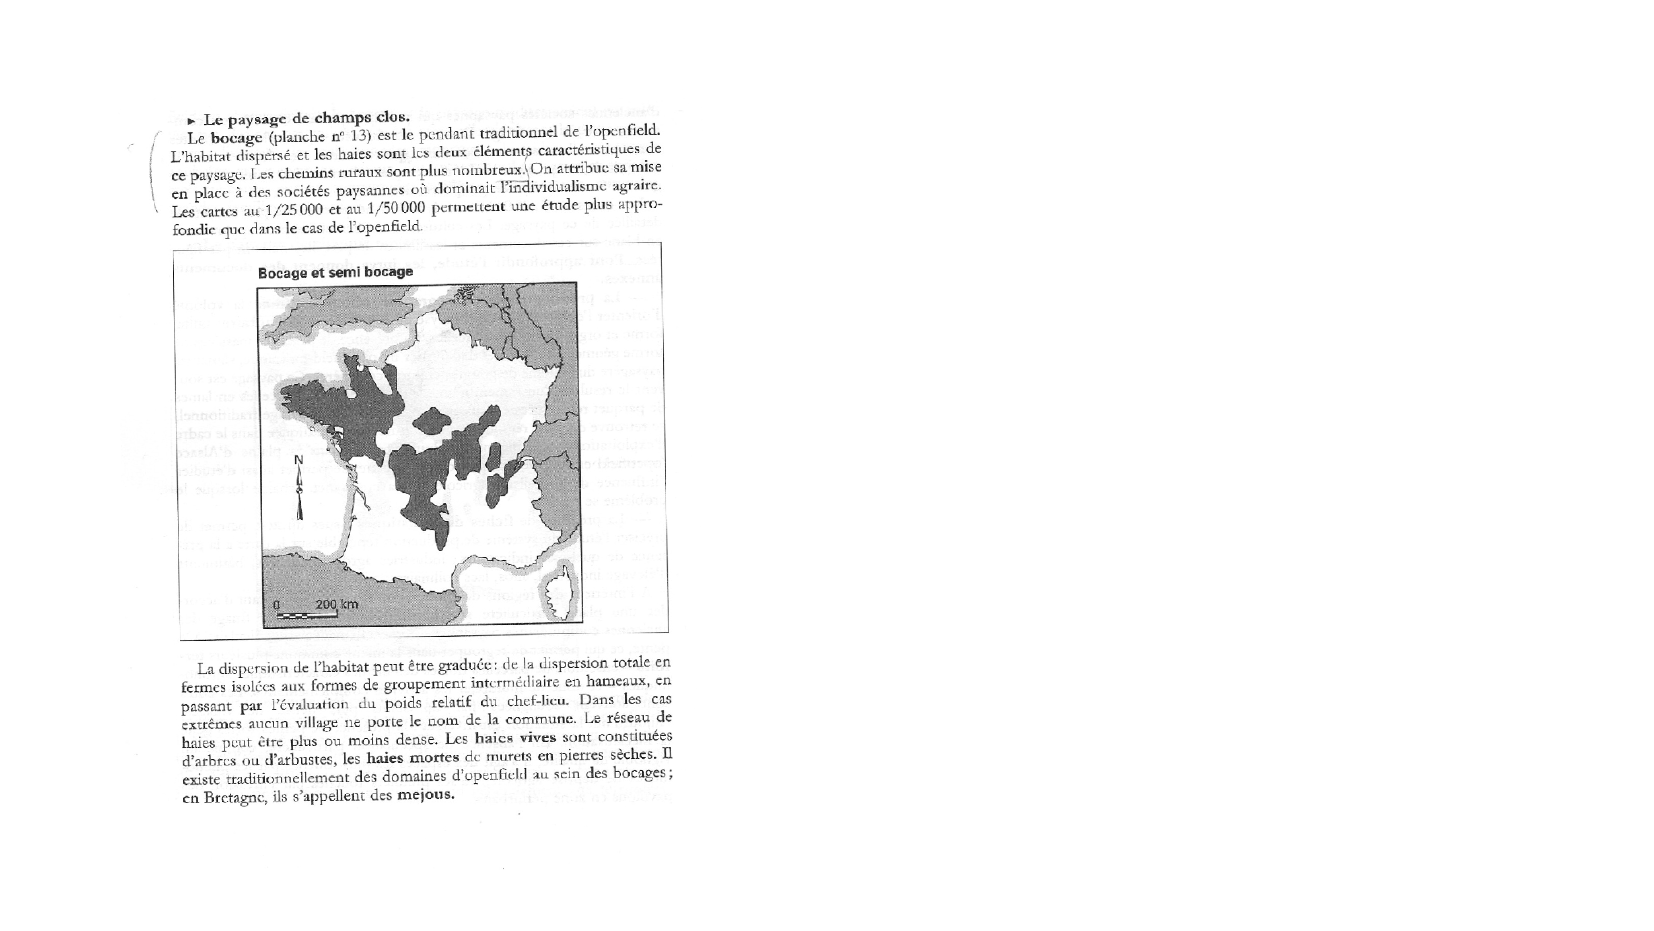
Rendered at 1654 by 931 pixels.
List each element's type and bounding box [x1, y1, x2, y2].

picture [118, 88, 709, 873]
